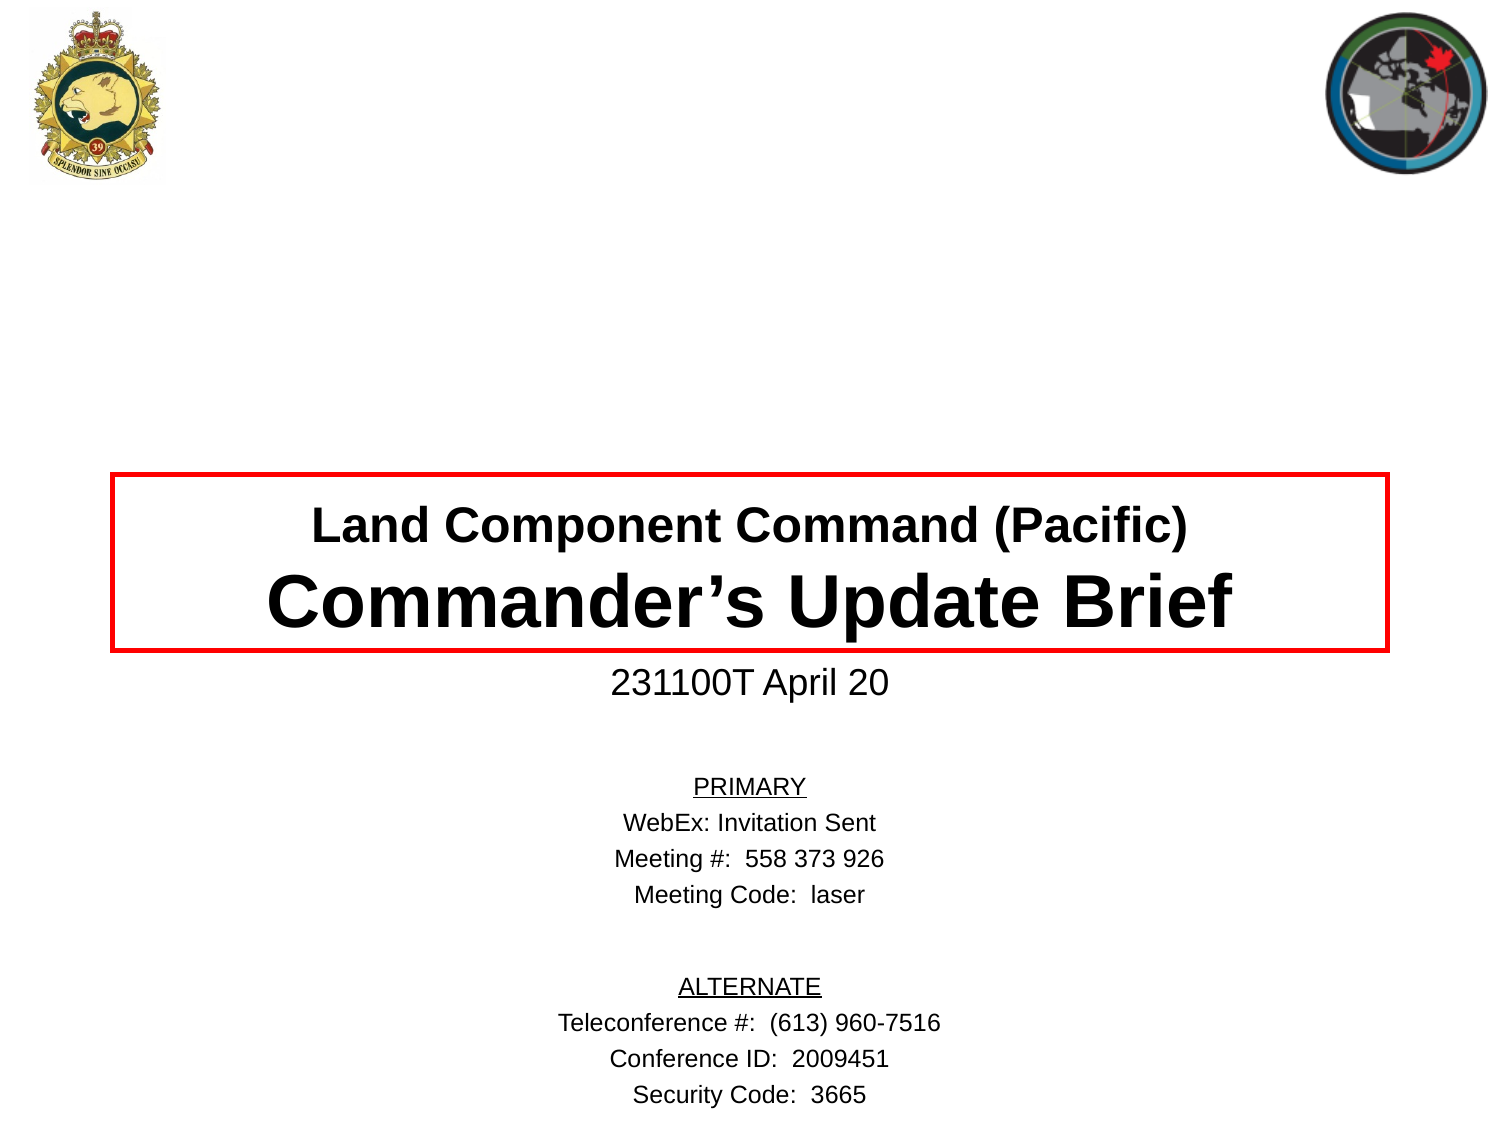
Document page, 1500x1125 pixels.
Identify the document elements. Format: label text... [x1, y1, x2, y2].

text_box ALTERNATE Teleconference #: (613) 960-7516 Conference ID: 2009451 Security Code: 3665 [187, 962, 1313, 1099]
text_box PRIMARY WebEx: Invitation Sent Meeting #: 558 373 926 Meeting Code: laser [187, 762, 1313, 925]
subtitle 231100T April 20 [187, 650, 1313, 726]
title Land Component Command (Pacific) Commander’s Update Brief [112, 474, 1388, 651]
